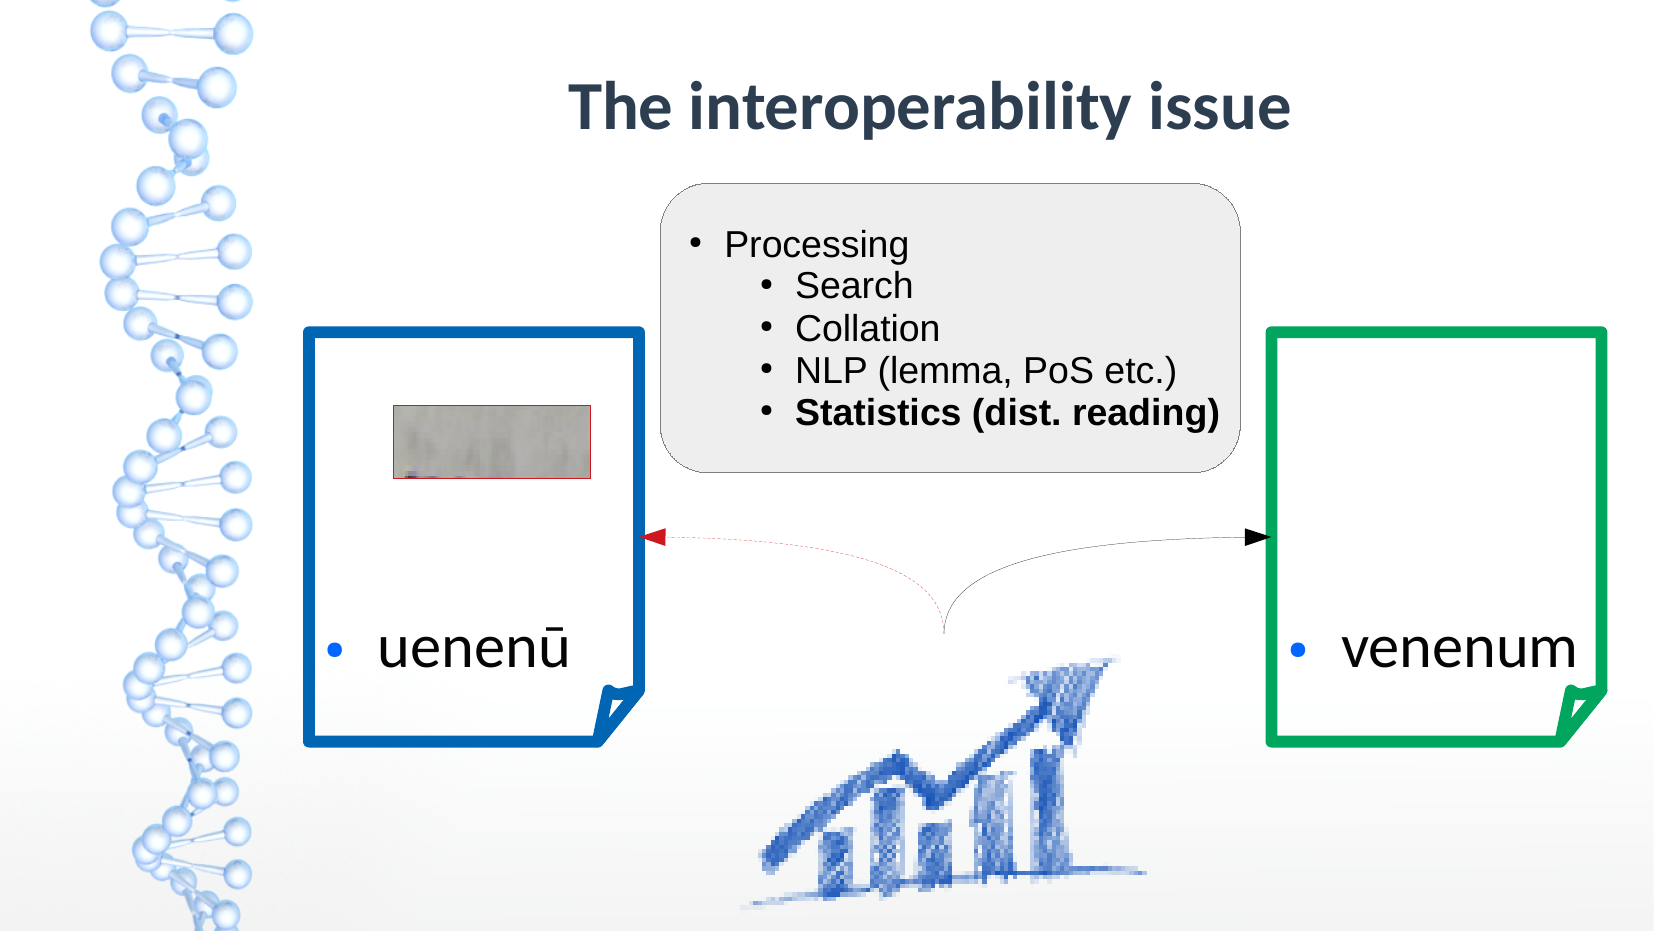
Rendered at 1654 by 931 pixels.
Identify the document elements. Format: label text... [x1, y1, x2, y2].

list venenum [1278, 620, 1590, 703]
picture [0, 0, 1654, 931]
text_box Processing Search Collation NLP (lemma, PoS etc.) Statistics (dist. reading) [660, 183, 1241, 473]
title The interoperability issue [265, 35, 1595, 189]
list uenenū [315, 620, 626, 703]
